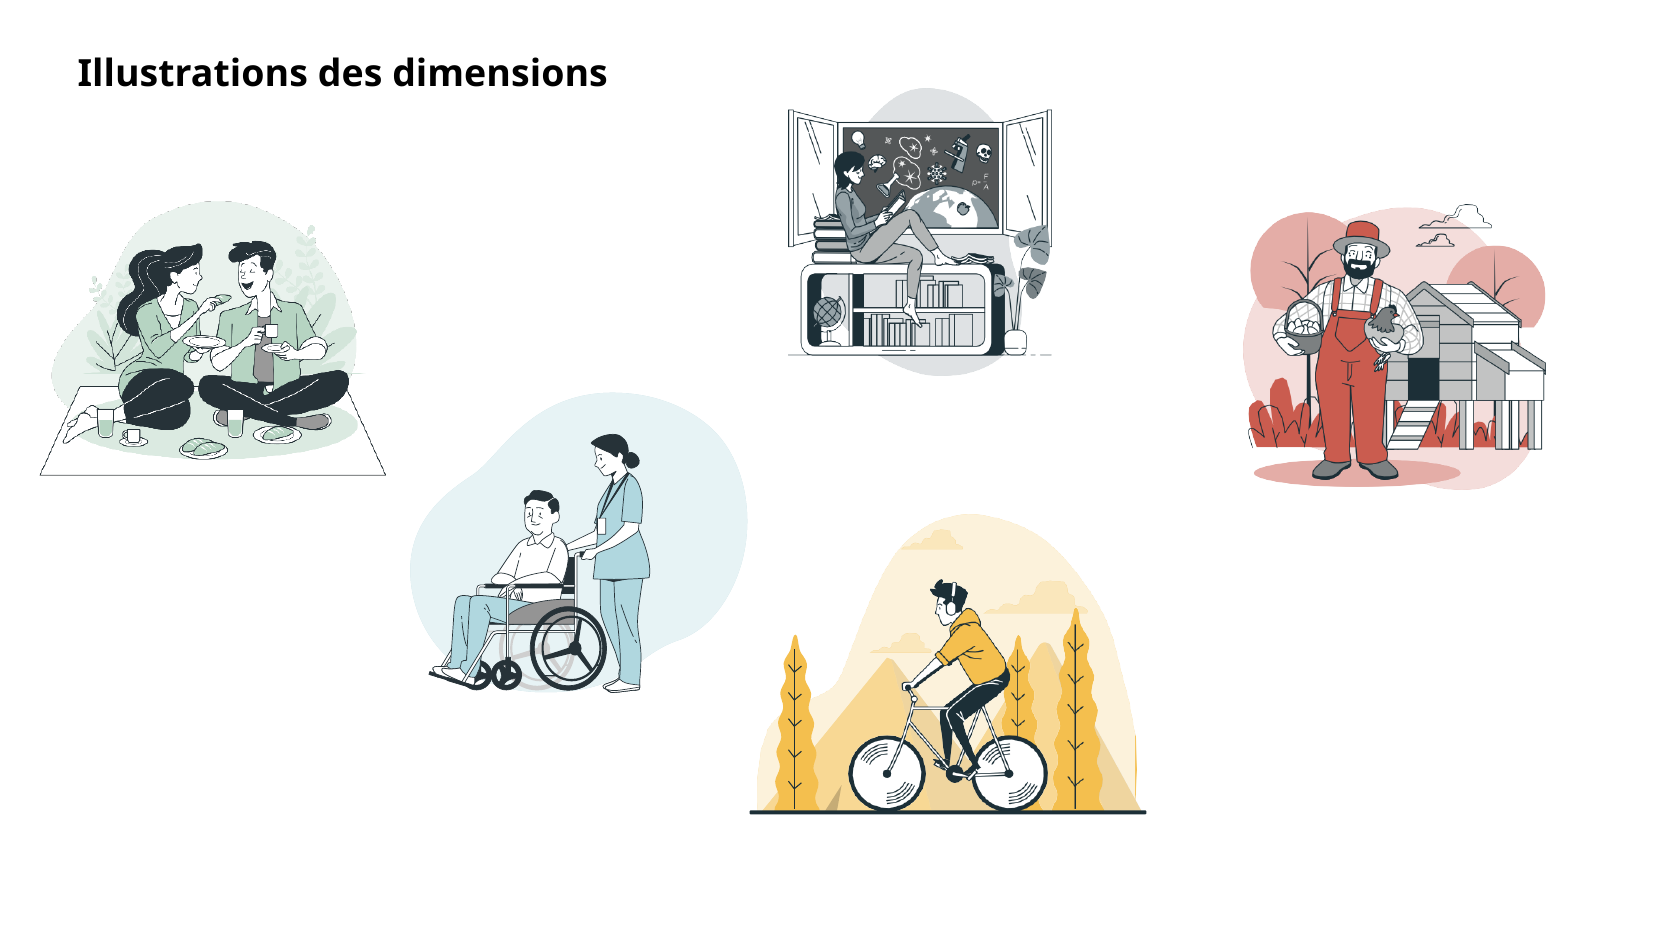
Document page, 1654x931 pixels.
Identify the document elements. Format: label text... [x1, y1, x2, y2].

text_box Illustrations des dimensions [62, 41, 699, 103]
text_box [749, 634, 1147, 815]
picture [1243, 204, 1546, 490]
picture [757, 514, 1142, 810]
picture [788, 88, 1052, 376]
picture [29, 195, 393, 485]
text_box [410, 392, 748, 693]
